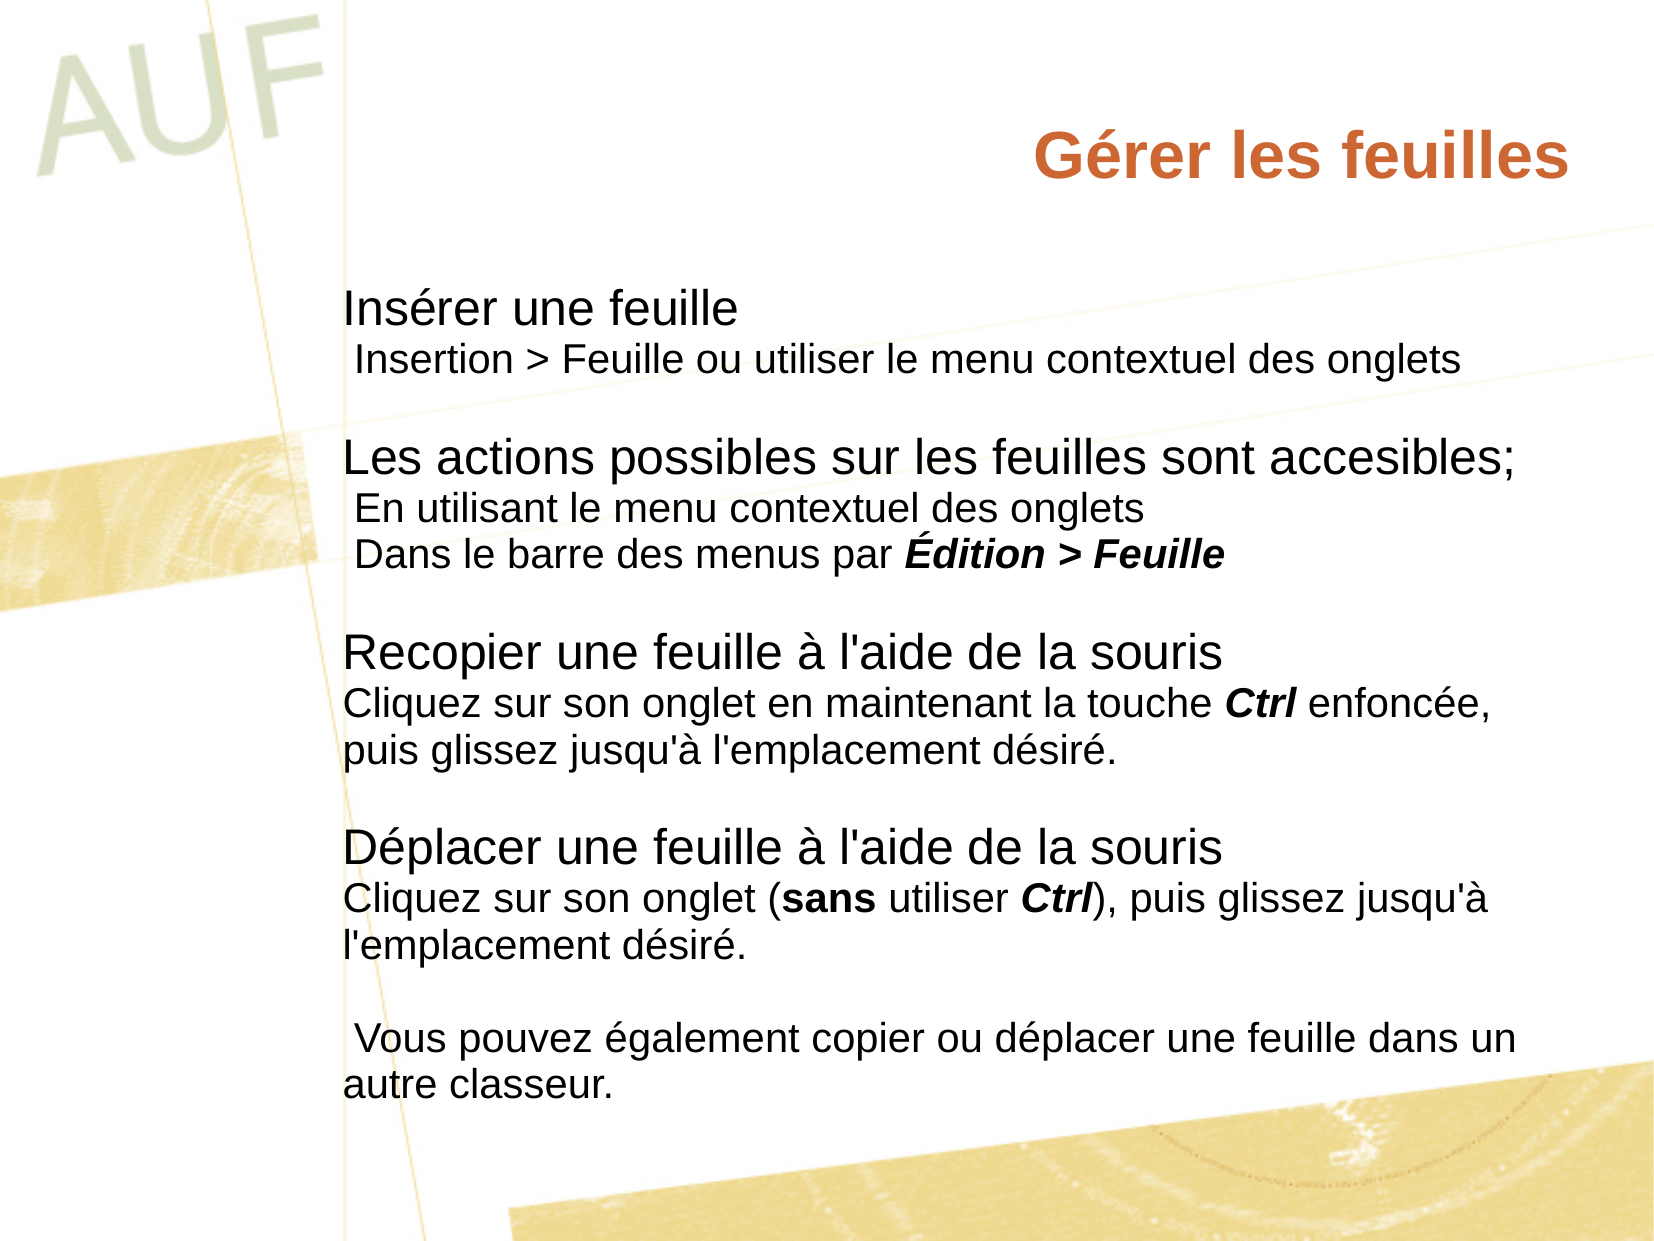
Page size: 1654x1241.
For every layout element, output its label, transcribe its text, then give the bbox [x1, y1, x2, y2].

picture [0, 0, 1654, 1241]
subtitle Insérer une feuille Insertion > Feuille ou utiliser le menu contextuel des onglets Les actions possibles sur les feuilles sont accesibles; En utilisant le menu contextuel des onglets Dans le barre des menus par Édition > Feuille Recopier une feuille à l'aide de la souris Cliquez sur son onglet en maintenant la touche Ctrl enfoncée, puis glissez jusqu'à l'emplacement désiré. Déplacer une feuille à l'aide de la souris Cliquez sur son onglet (sans utiliser Ctrl), puis glissez jusqu'à l'emplacement désiré. Vous pouvez également copier ou déplacer une feuille dans un autre classeur. [324, 276, 1571, 1111]
title Gérer les feuilles [324, 59, 1571, 252]
